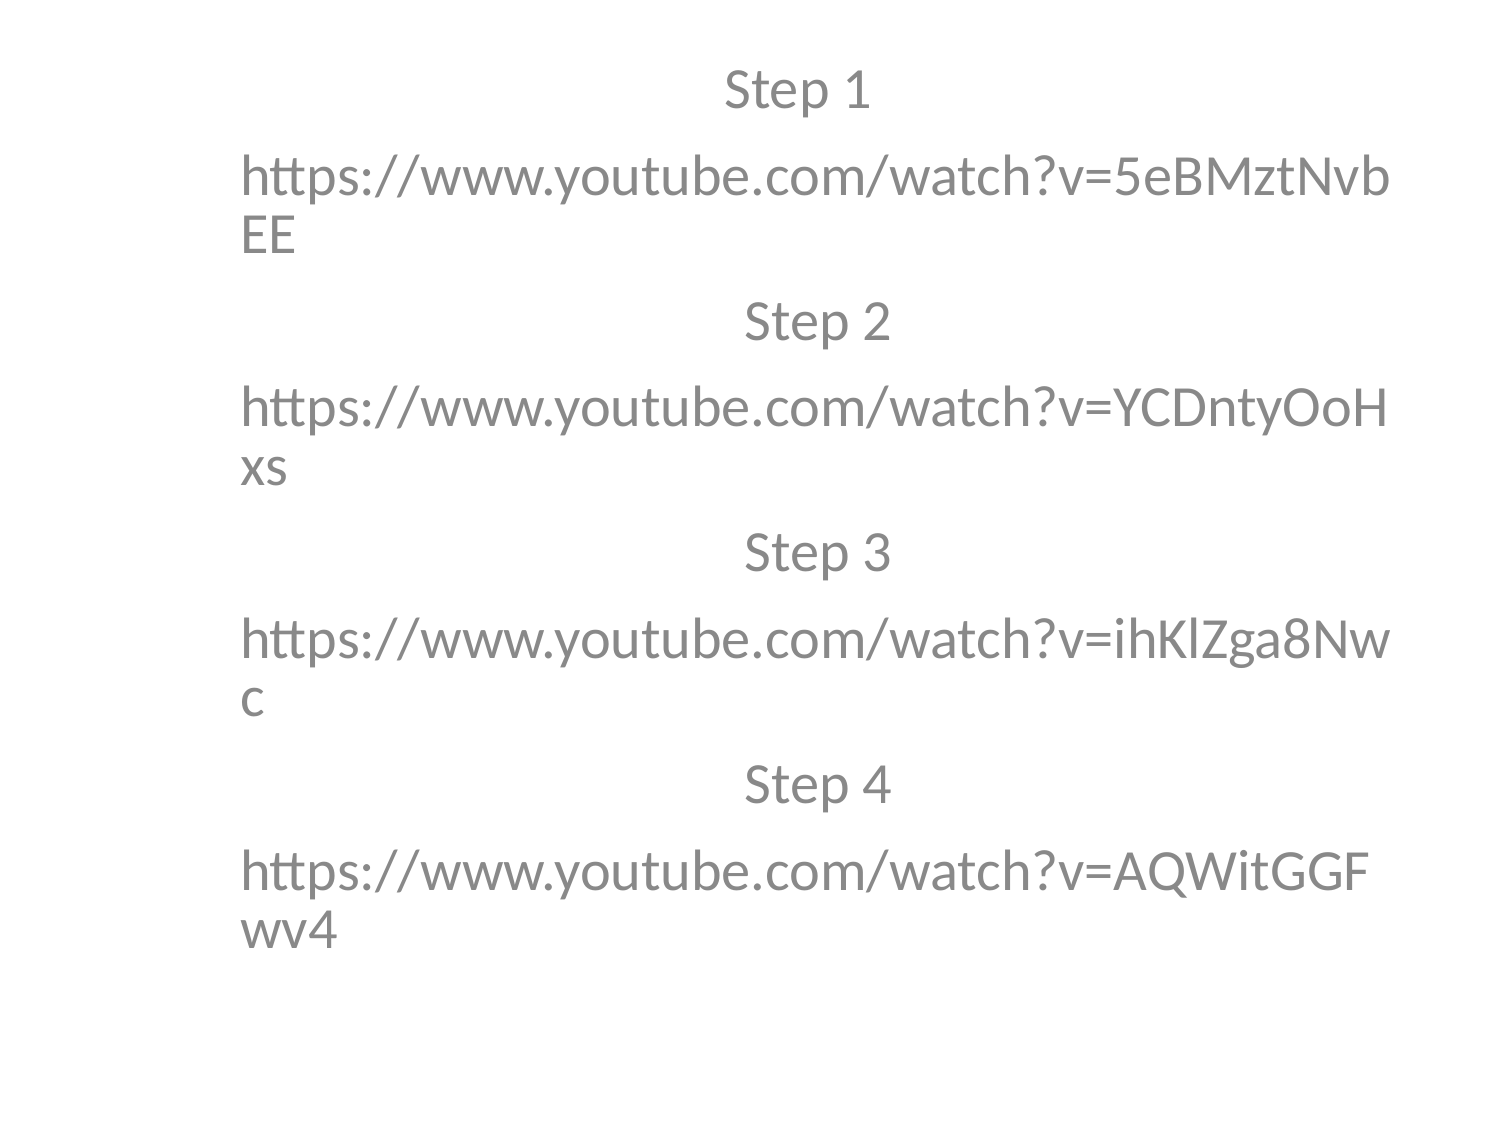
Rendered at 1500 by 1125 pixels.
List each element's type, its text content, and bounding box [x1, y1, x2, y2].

subtitle Step 1 https://www.youtube.com/watch?v=5eBMztNvbEE Step 2 https://www.youtube.com/watch?v=YCDntyOoHxs Step 3 https://www.youtube.com/watch?v=ihKlZga8Nwc Step 4 https://www.youtube.com/watch?v=AQWitGGFwv4 [225, 42, 1412, 1106]
